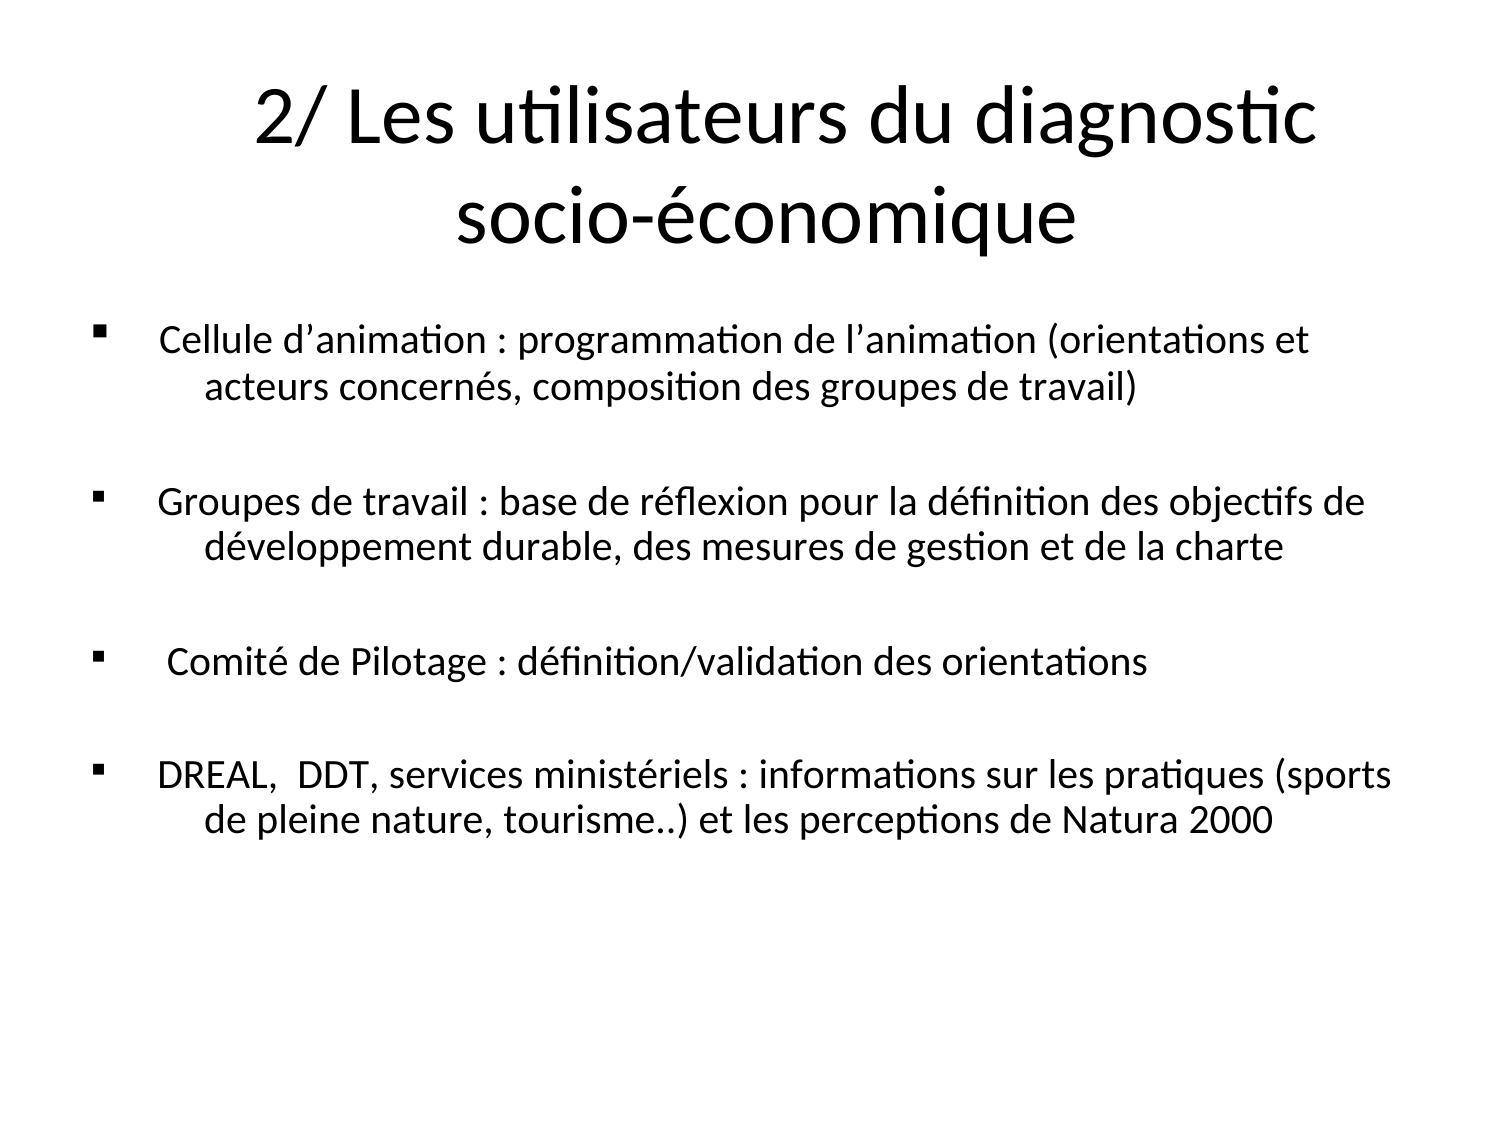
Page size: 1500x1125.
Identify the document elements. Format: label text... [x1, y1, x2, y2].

title 2/ Les utilisateurs du diagnostic socio-économique [230, 42, 1343, 278]
list Cellule d’animation : programmation de l’animation (orientations et acteurs concernés, composition des groupes de travail) Groupes de travail : base de réflexion pour la définition des objectifs de développement durable, des mesures de gestion et de la charte Comité de Pilotage : définition/validation des orientations DREAL, DDT, services ministériels : informations sur les pratiques (sports de pleine nature, tourisme..) et les perceptions de Natura 2000 [76, 302, 1425, 1043]
